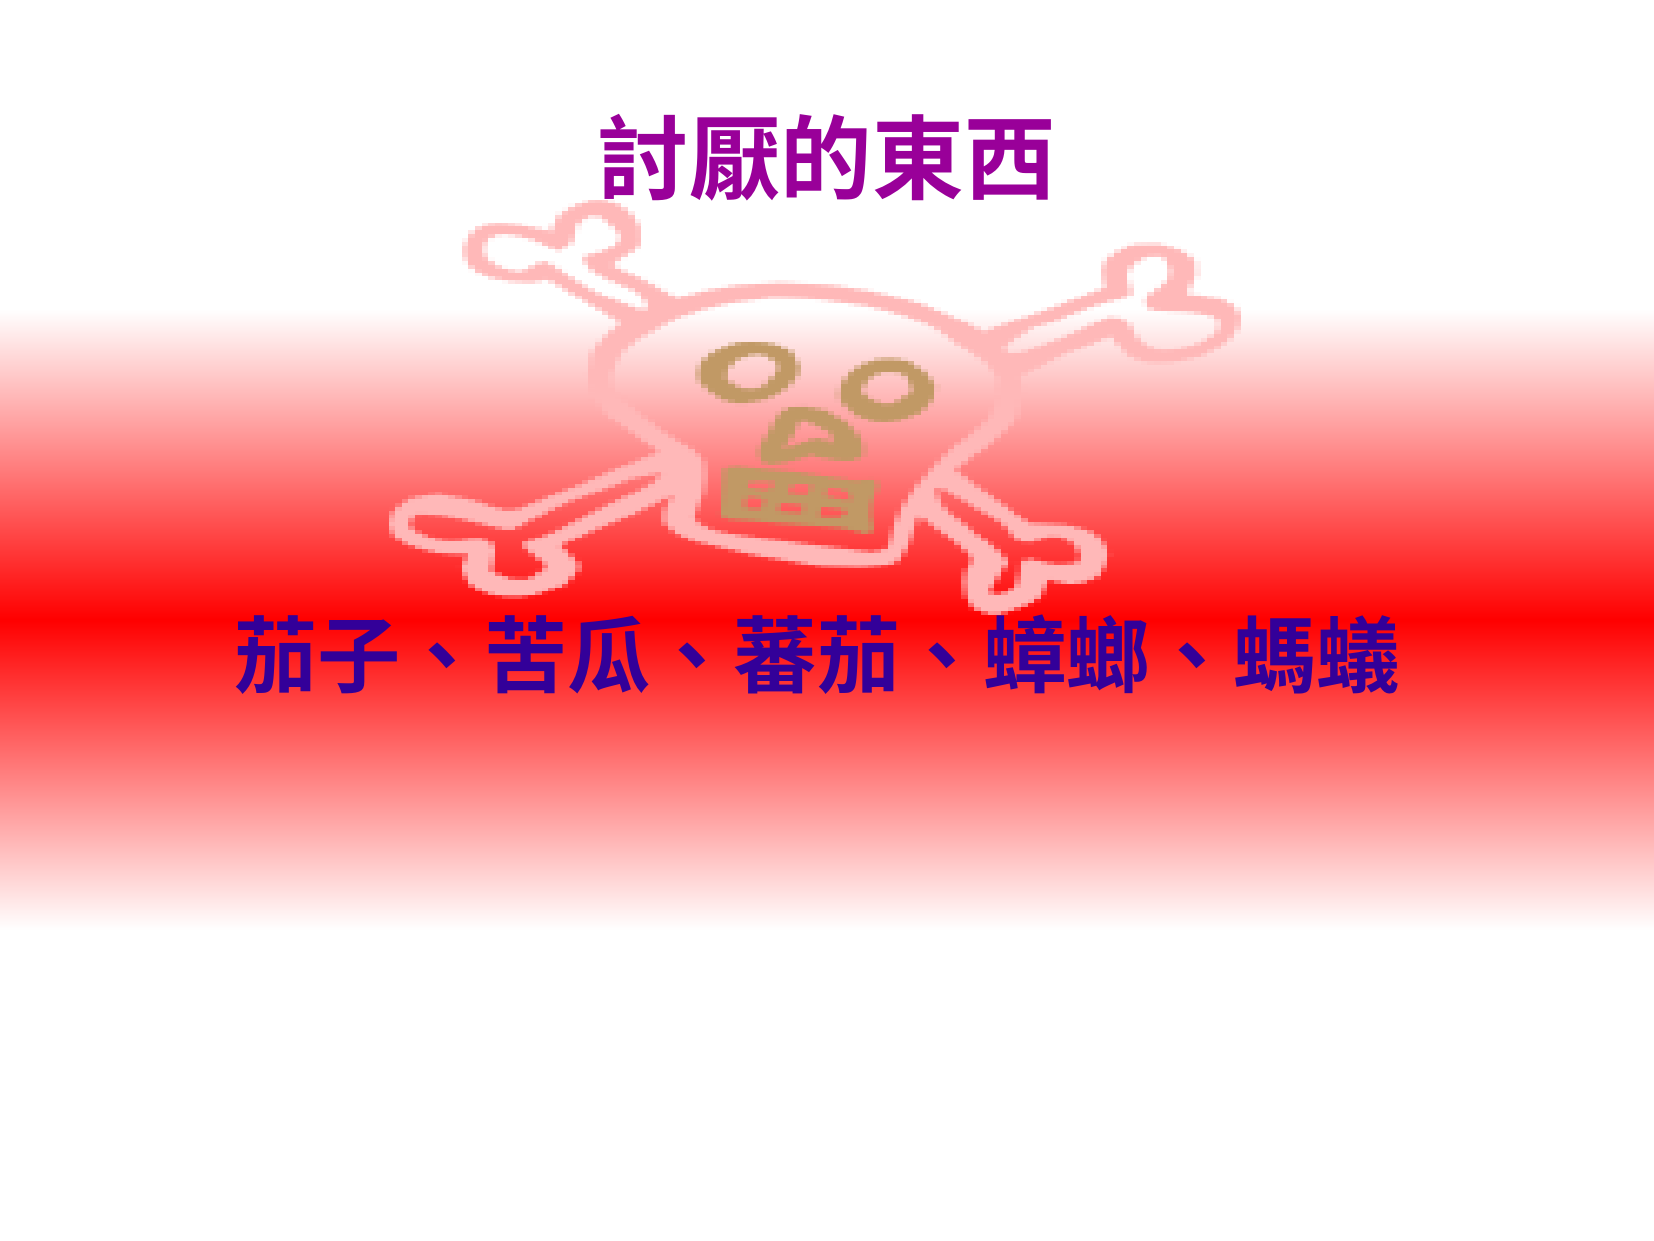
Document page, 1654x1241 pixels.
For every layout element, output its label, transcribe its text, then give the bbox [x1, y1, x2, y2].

subtitle 茄子、苦瓜、蕃茄、蟑螂、螞蟻 [82, 290, 1571, 1010]
picture [389, 200, 1241, 615]
title 討厭的東西 [82, 49, 1571, 257]
